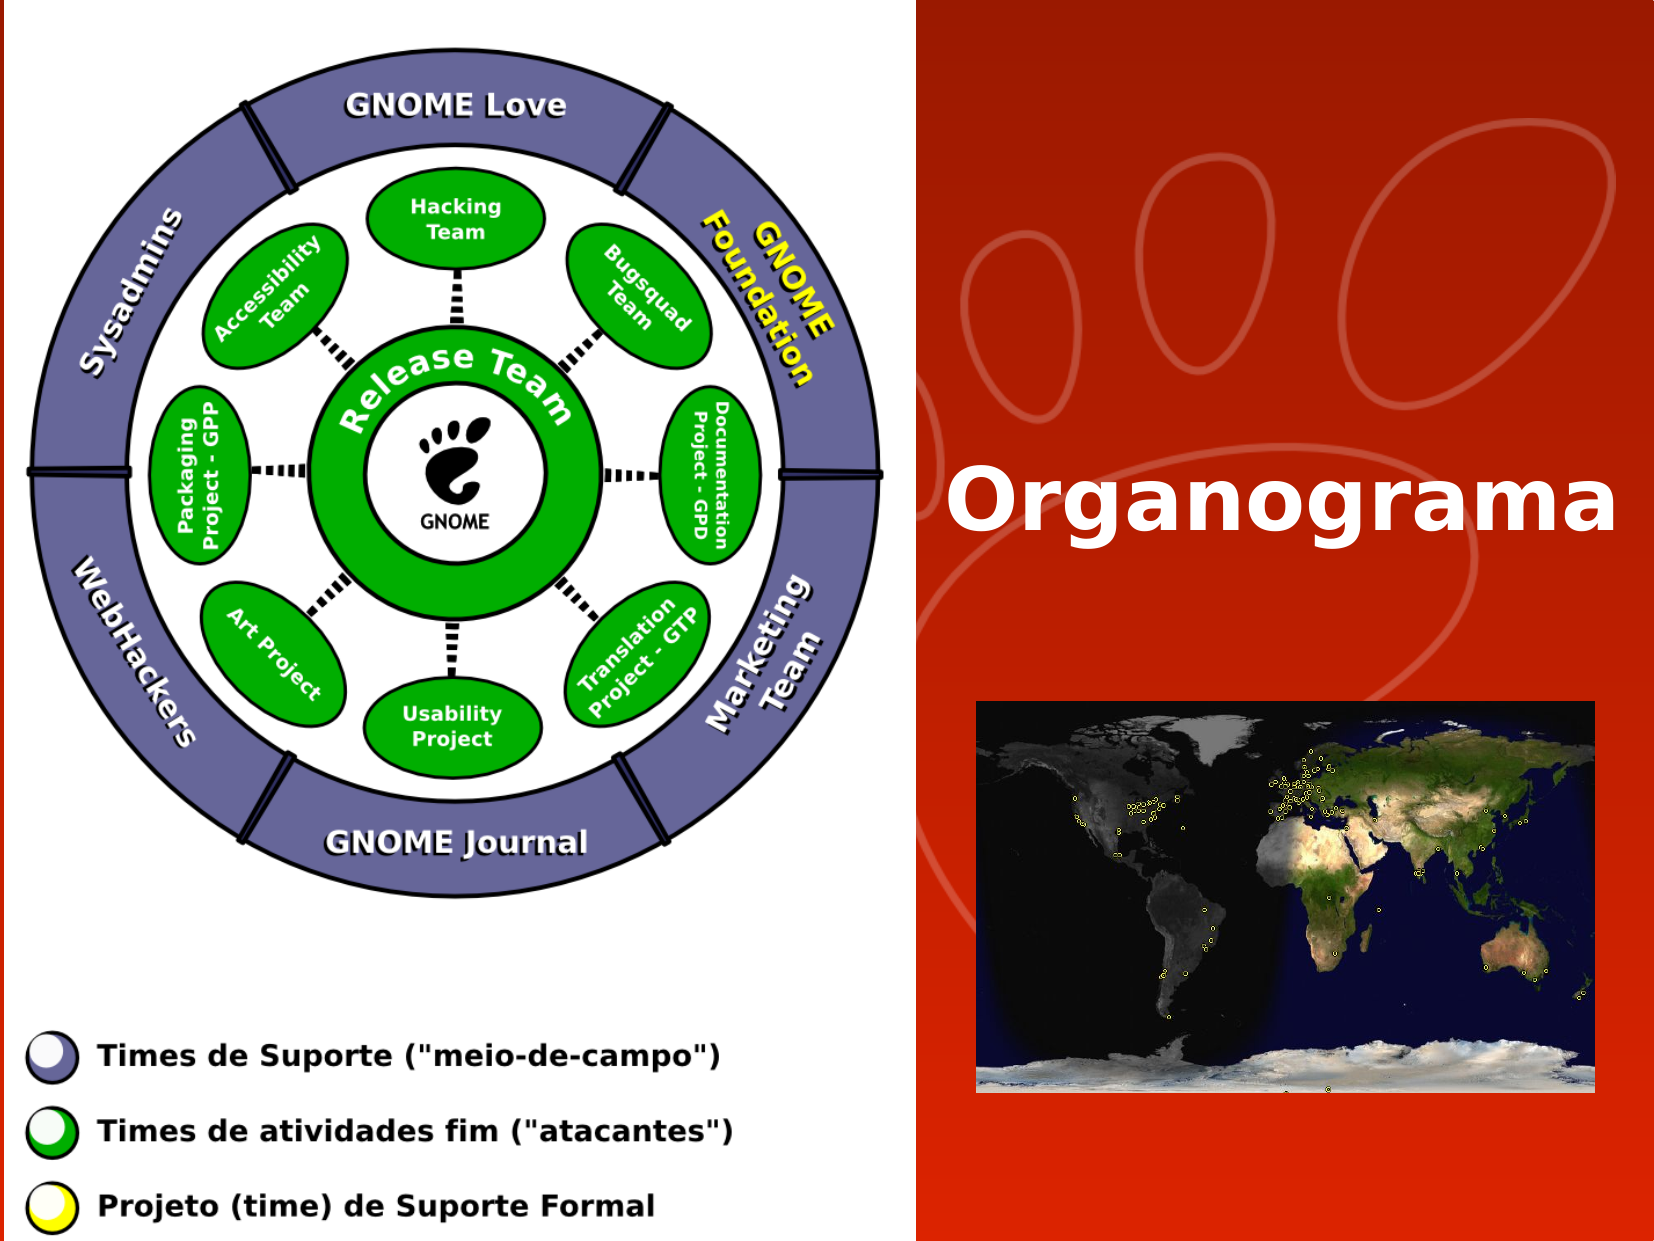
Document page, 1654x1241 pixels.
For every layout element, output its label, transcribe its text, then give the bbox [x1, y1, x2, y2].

picture [4, 0, 1616, 1241]
title Organograma [147, 177, 1636, 559]
